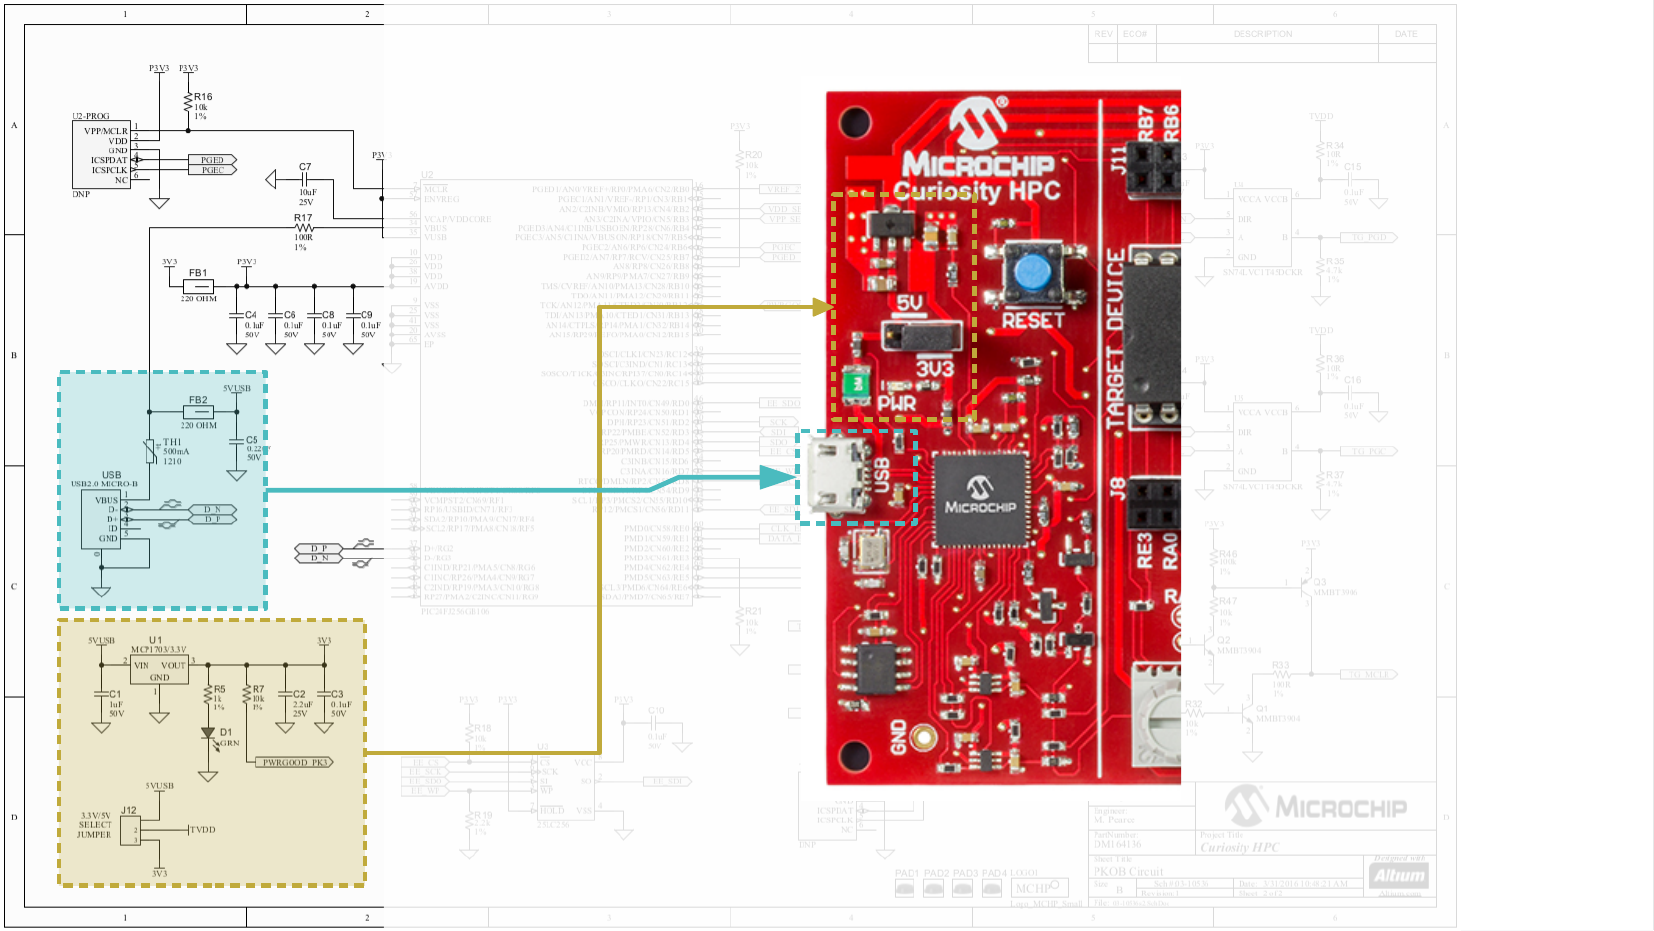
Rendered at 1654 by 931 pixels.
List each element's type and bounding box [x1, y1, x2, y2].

text_box [383, 493, 596, 751]
text_box [58, 620, 365, 886]
text_box [383, 0, 1654, 931]
picture [0, 0, 383, 931]
text_box [59, 372, 266, 609]
picture [800, 76, 1182, 801]
